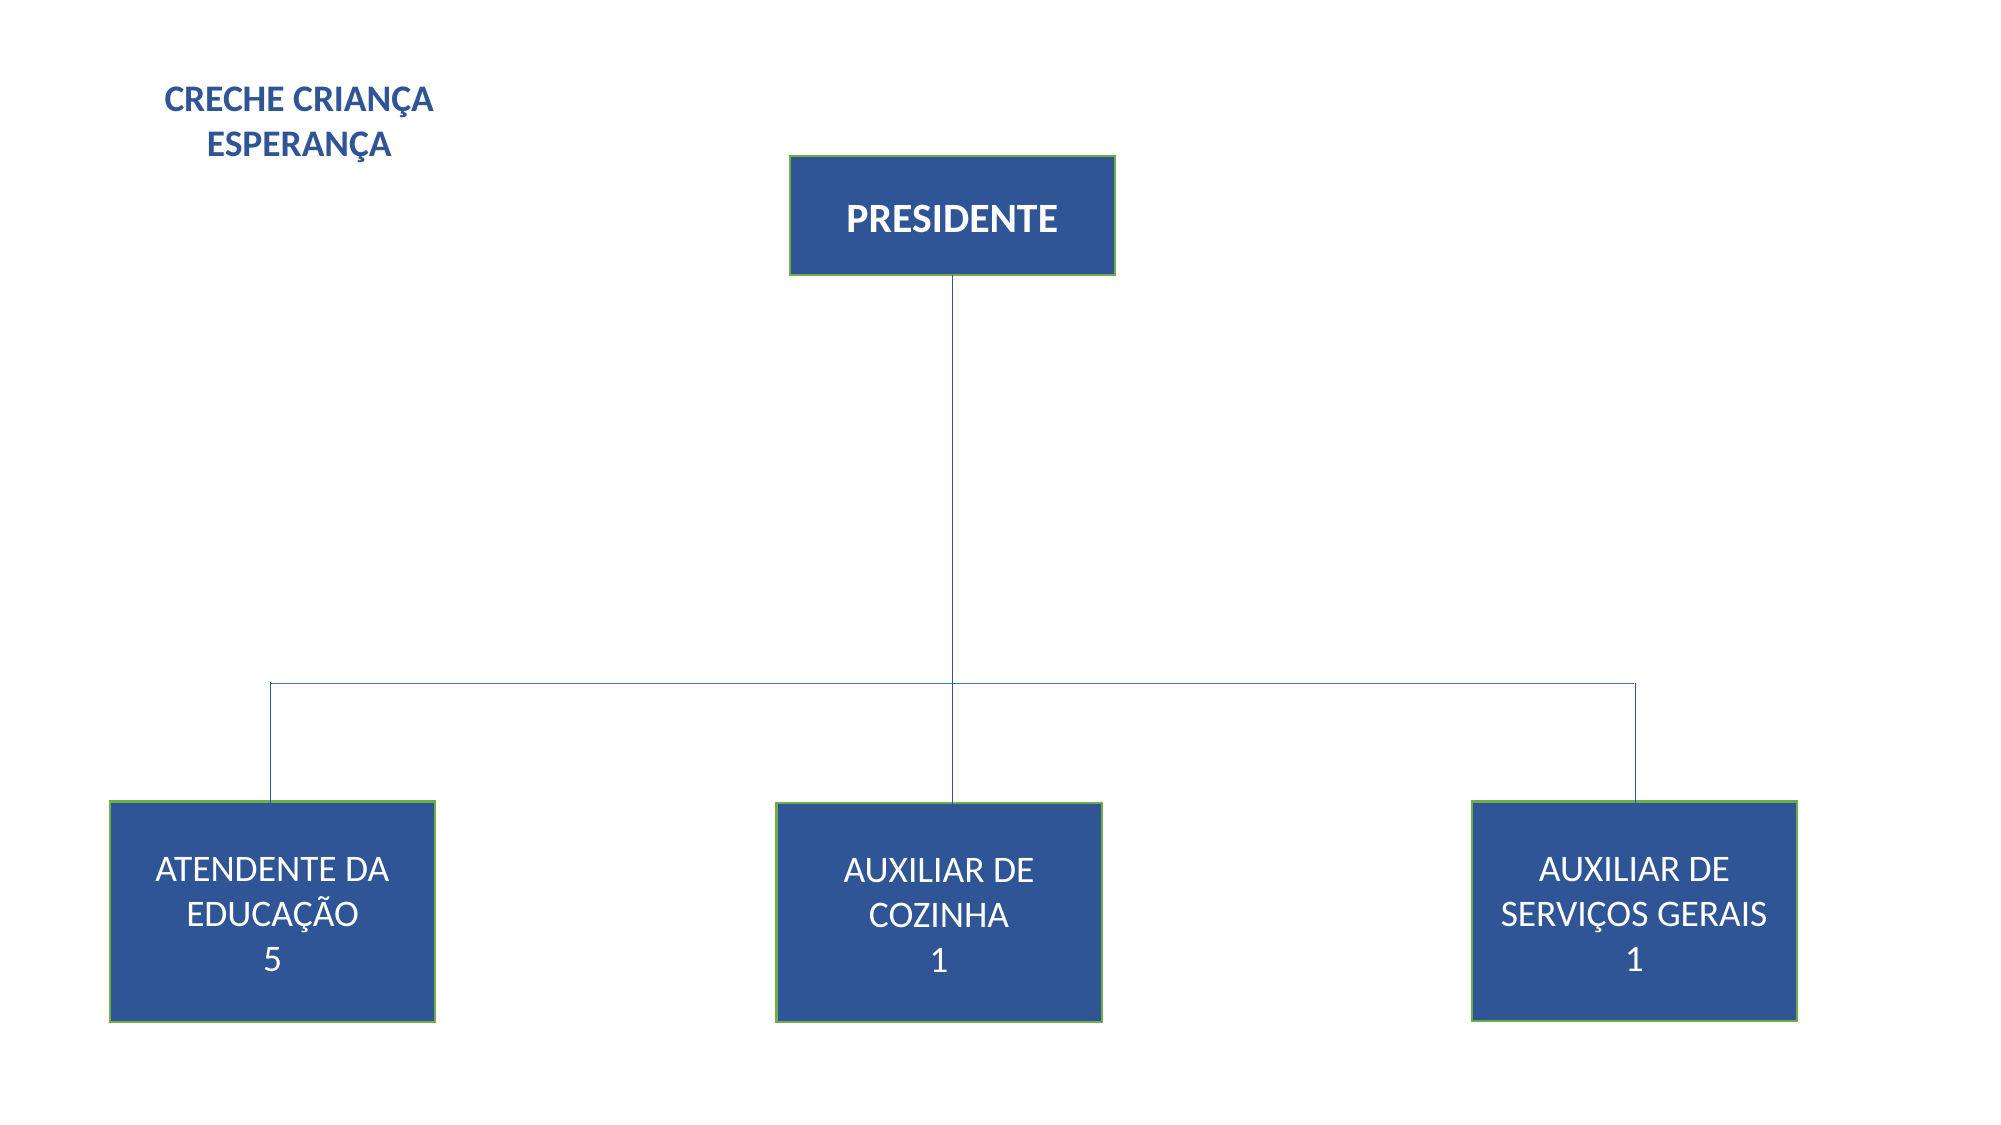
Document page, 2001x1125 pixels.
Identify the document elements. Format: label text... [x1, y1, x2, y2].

text_box AUXILIAR DE SERVIÇOS GERAIS 1 [1472, 801, 1797, 1021]
text_box PRESIDENTE [790, 156, 1115, 275]
text_box AUXILIAR DE COZINHA 1 [777, 803, 1102, 1022]
text_box CRECHE CRIANÇA ESPERANÇA [101, 66, 497, 173]
text_box ATENDENTE DA EDUCAÇÃO 5 [110, 801, 435, 1022]
